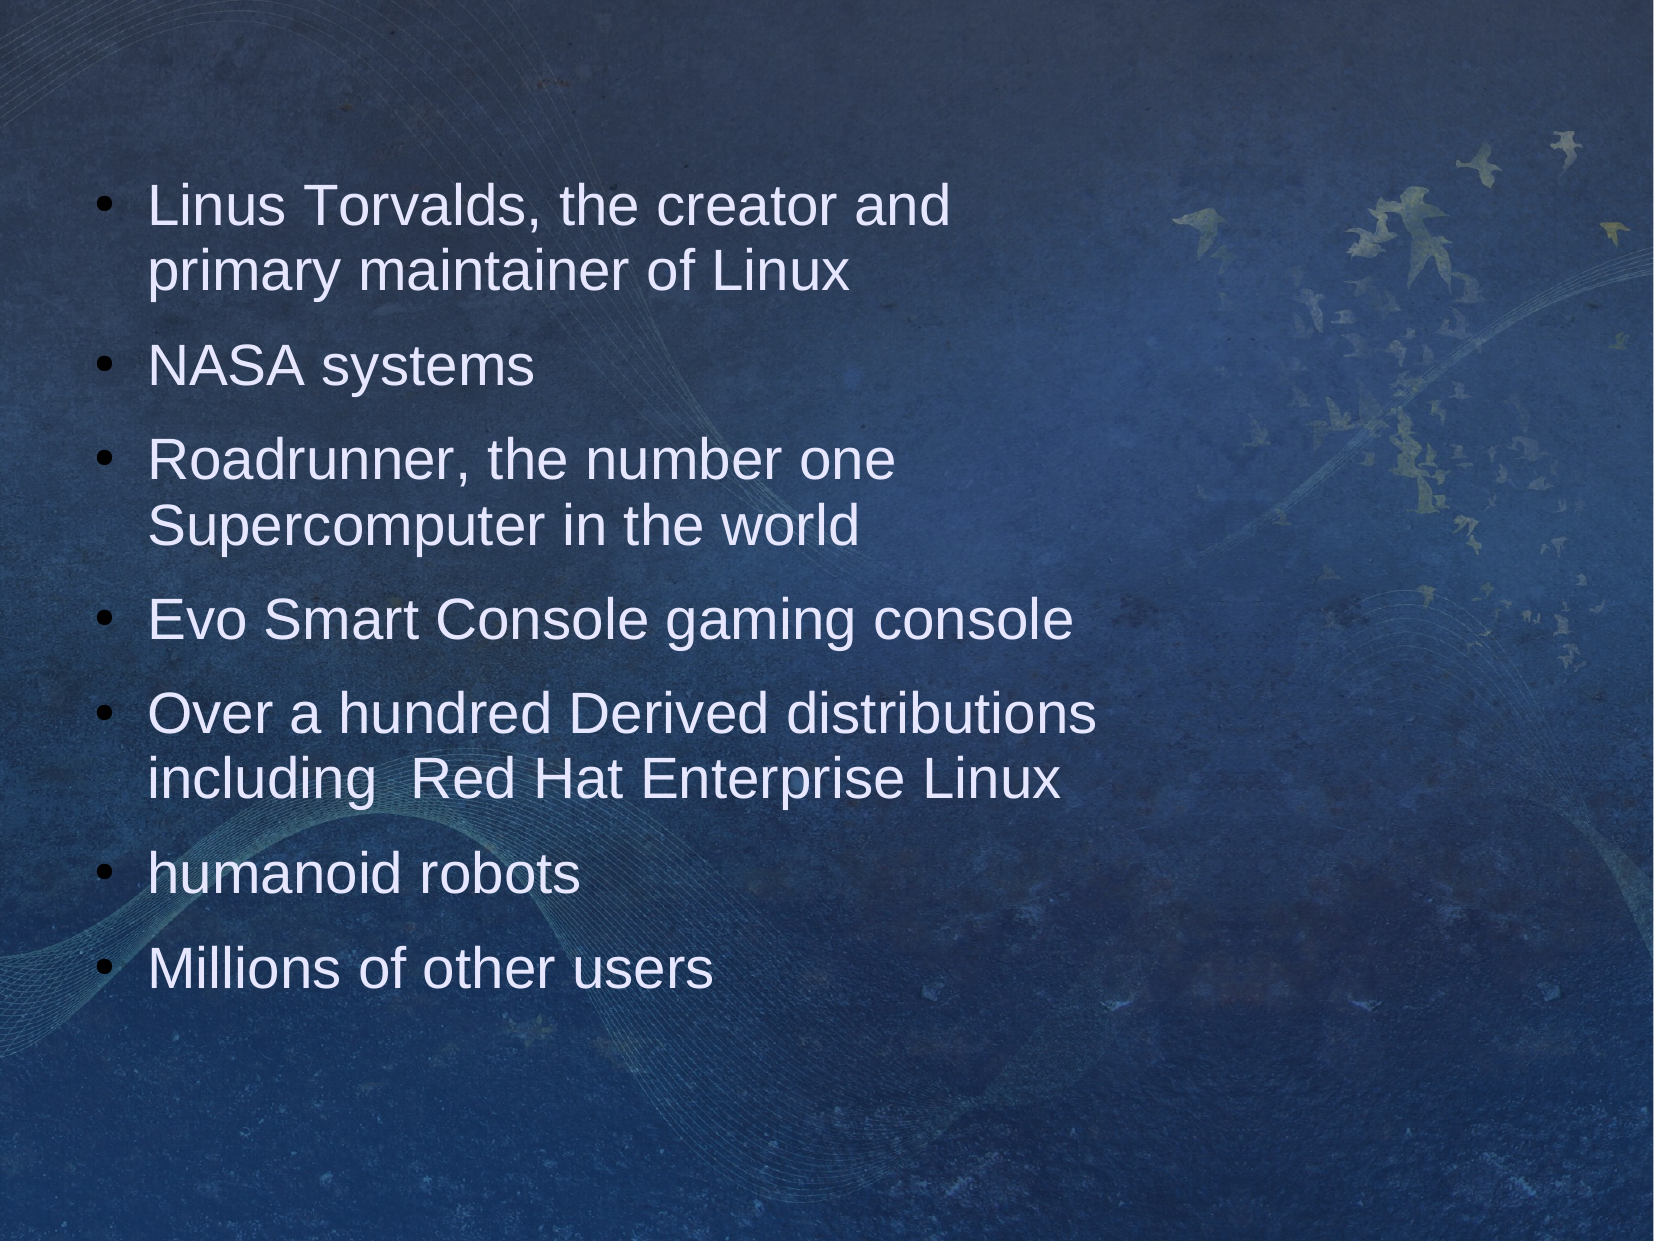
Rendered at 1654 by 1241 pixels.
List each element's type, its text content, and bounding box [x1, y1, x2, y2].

list Linus Torvalds, the creator and primary maintainer of Linux NASA systems Roadrunner, the number one Supercomputer in the world Evo Smart Console gaming console Over a hundred Derived distributions including Red Hat Enterprise Linux humanoid robots Millions of other users [76, 173, 1141, 1001]
picture [0, 0, 1654, 1241]
